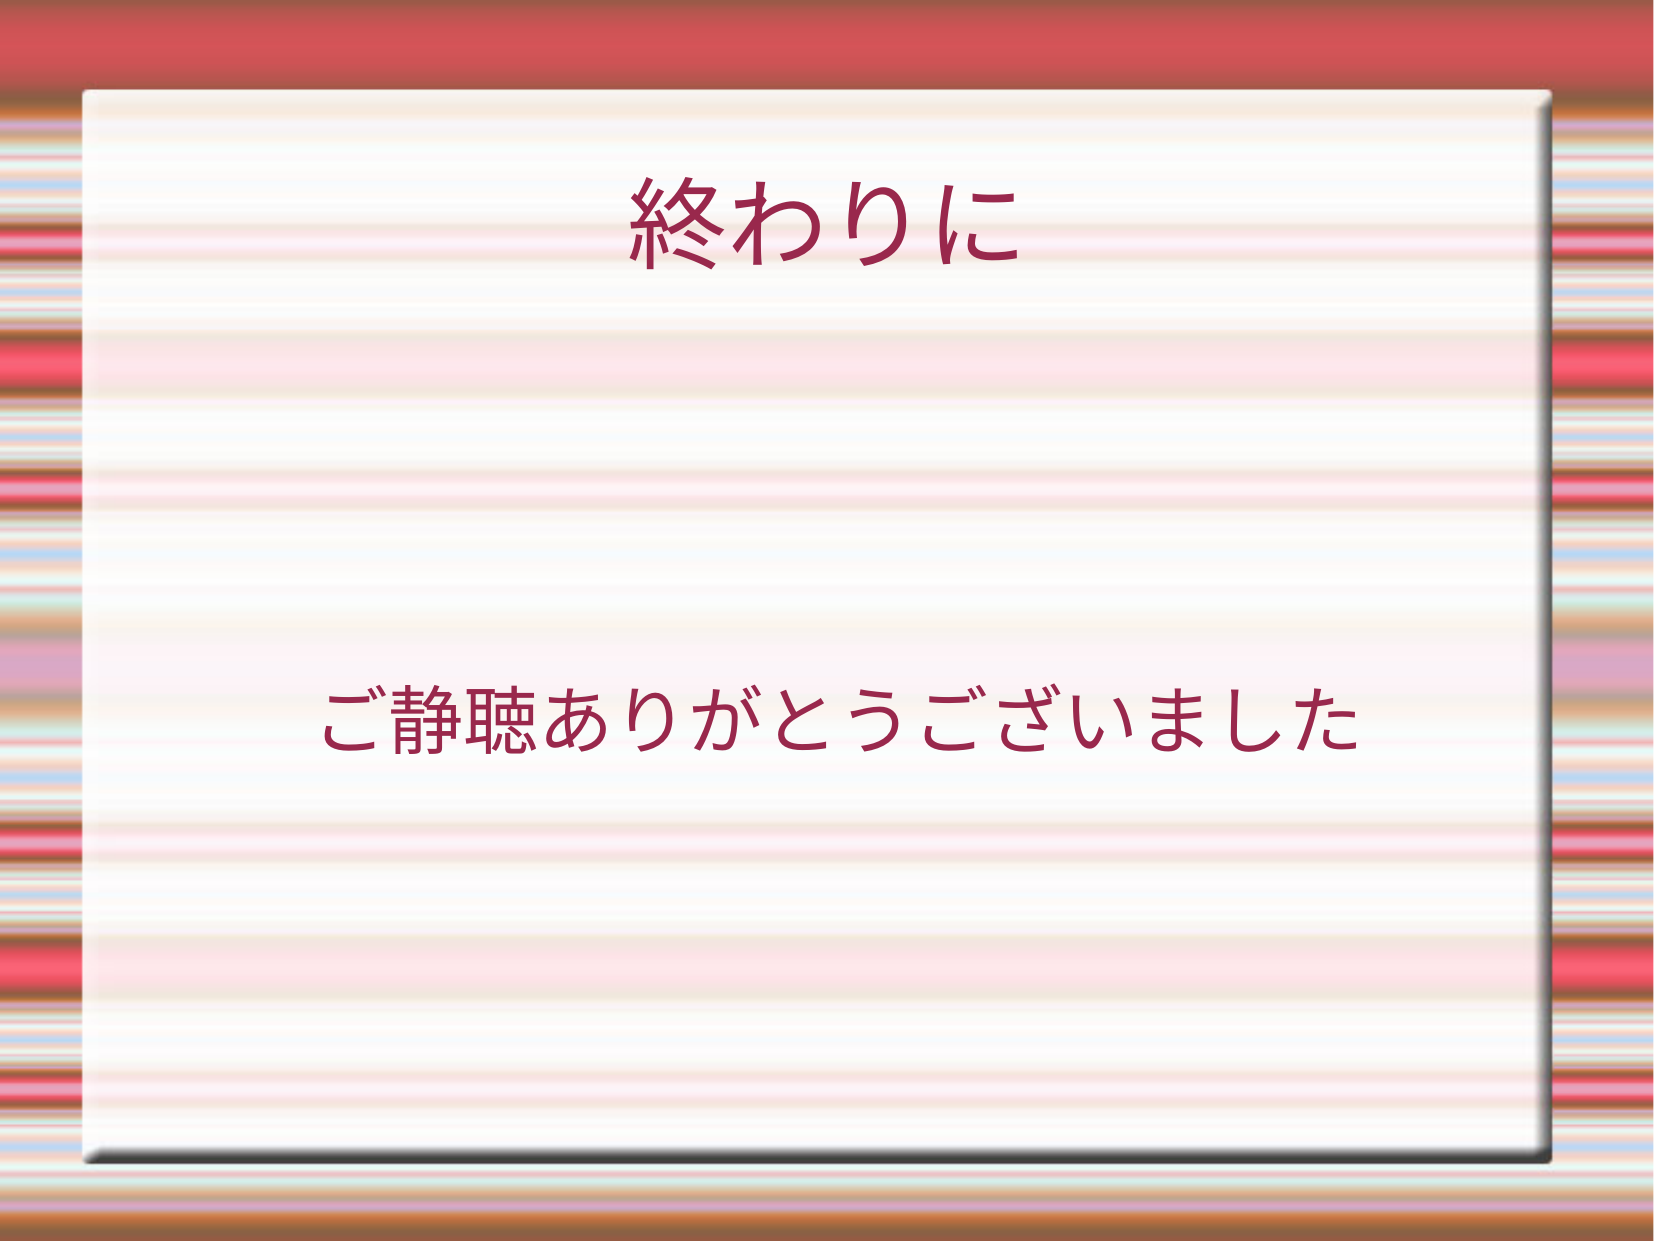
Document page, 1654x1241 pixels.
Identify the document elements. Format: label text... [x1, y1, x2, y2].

subtitle ご静聴ありがとうございました [147, 324, 1529, 1107]
title 終わりに [121, 114, 1534, 322]
picture [0, 0, 1654, 1241]
